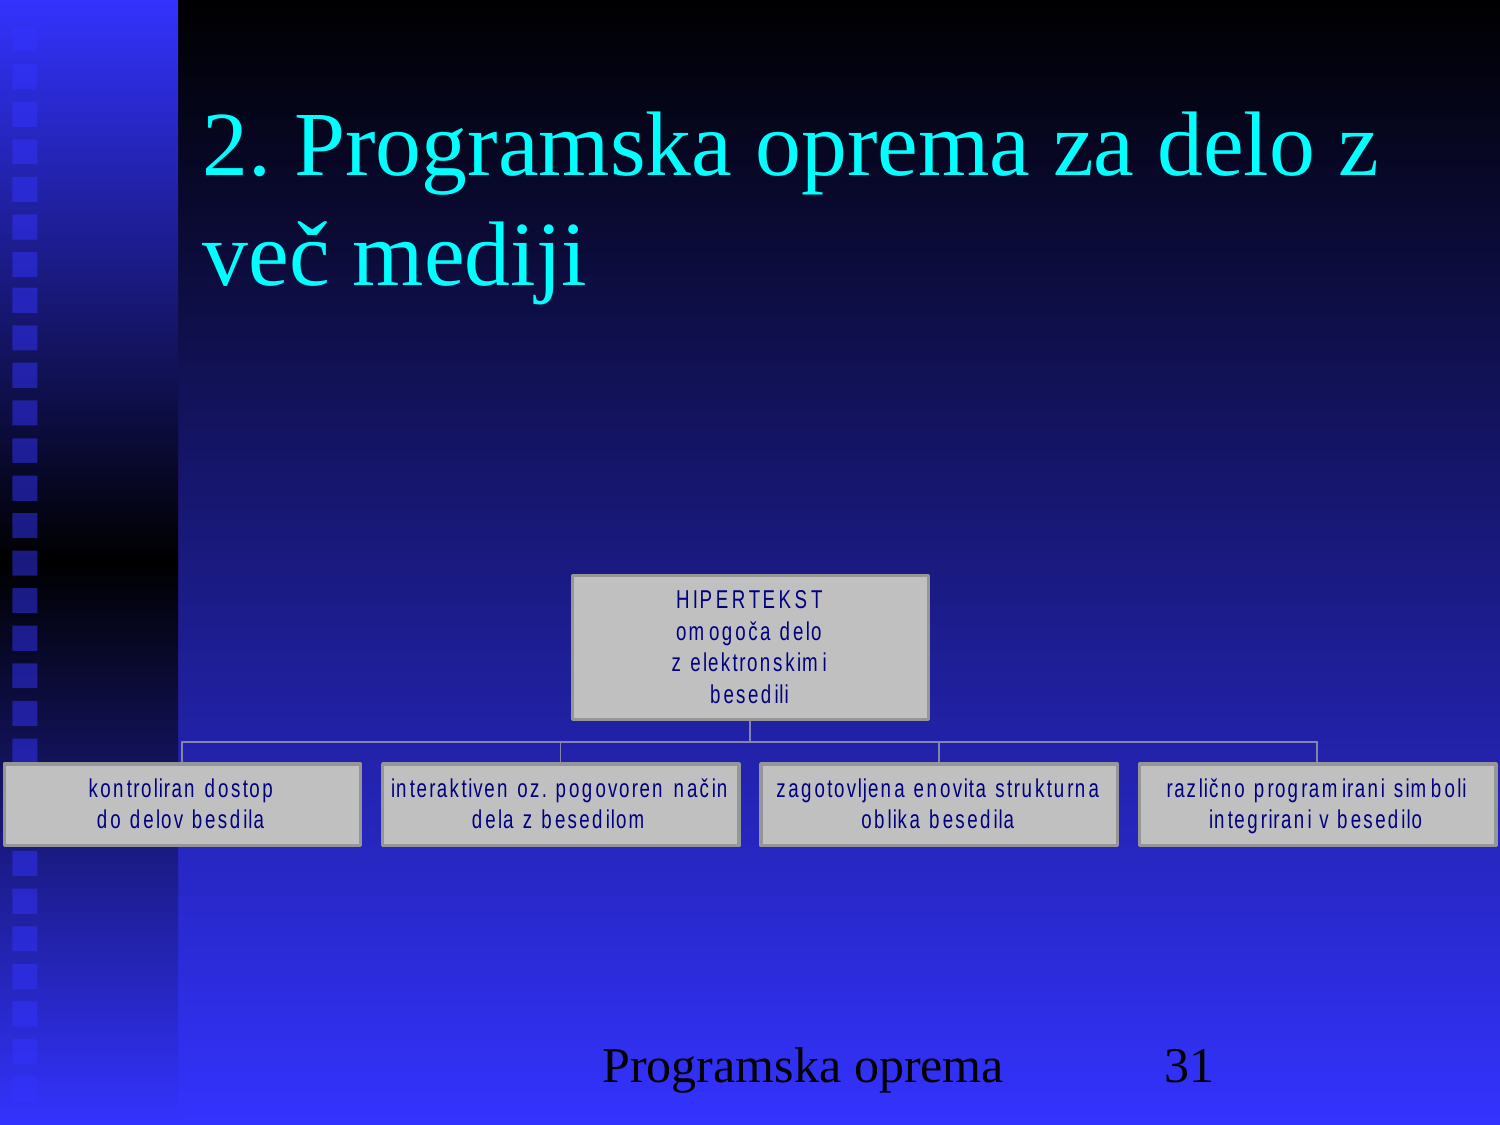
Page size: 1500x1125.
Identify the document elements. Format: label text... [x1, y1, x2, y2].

title 2. Programska oprema za delo z več mediji [187, 76, 1463, 312]
chart [0, 571, 1500, 850]
